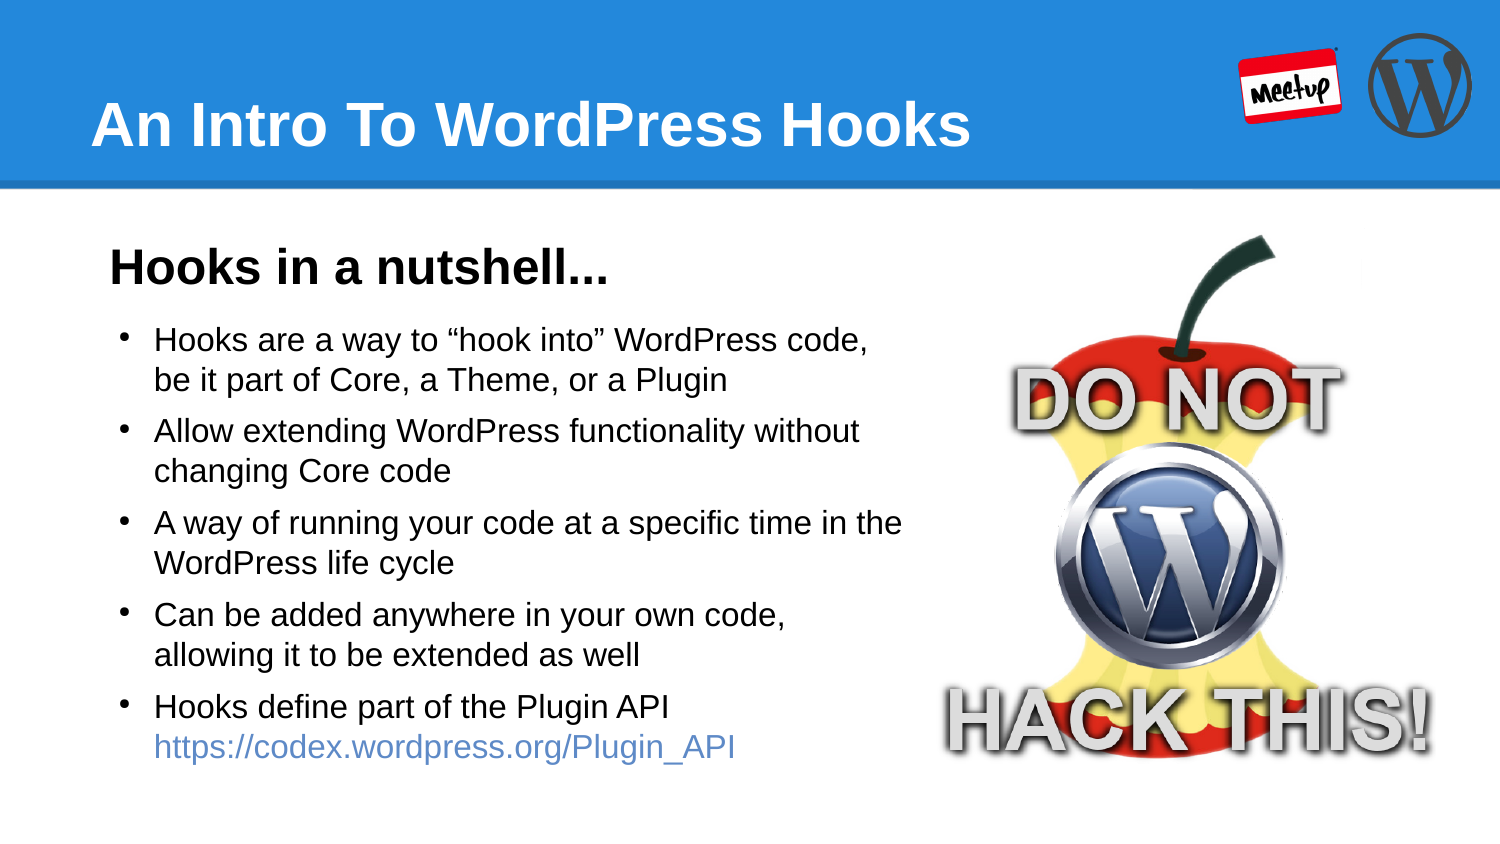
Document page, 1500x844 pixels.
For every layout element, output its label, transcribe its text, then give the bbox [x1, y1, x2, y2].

text_box Hooks in a nutshell... [58, 219, 886, 376]
picture [1238, 47, 1342, 124]
title An Intro To WordPress Hooks [75, 33, 1425, 175]
picture [1368, 33, 1472, 138]
picture [915, 228, 1436, 775]
text_box Hooks are a way to “hook into” WordPress code, be it part of Core, a Theme, or a Plugin Allow extending WordPress functionality without changing Core code A way of running your code at a specific time in the WordPress life cycle Can be added anywhere in your own code, allowing it to be extended as well Hooks define part of the Plugin API https://codex.wordpress.org/Plugin_API [103, 302, 915, 493]
